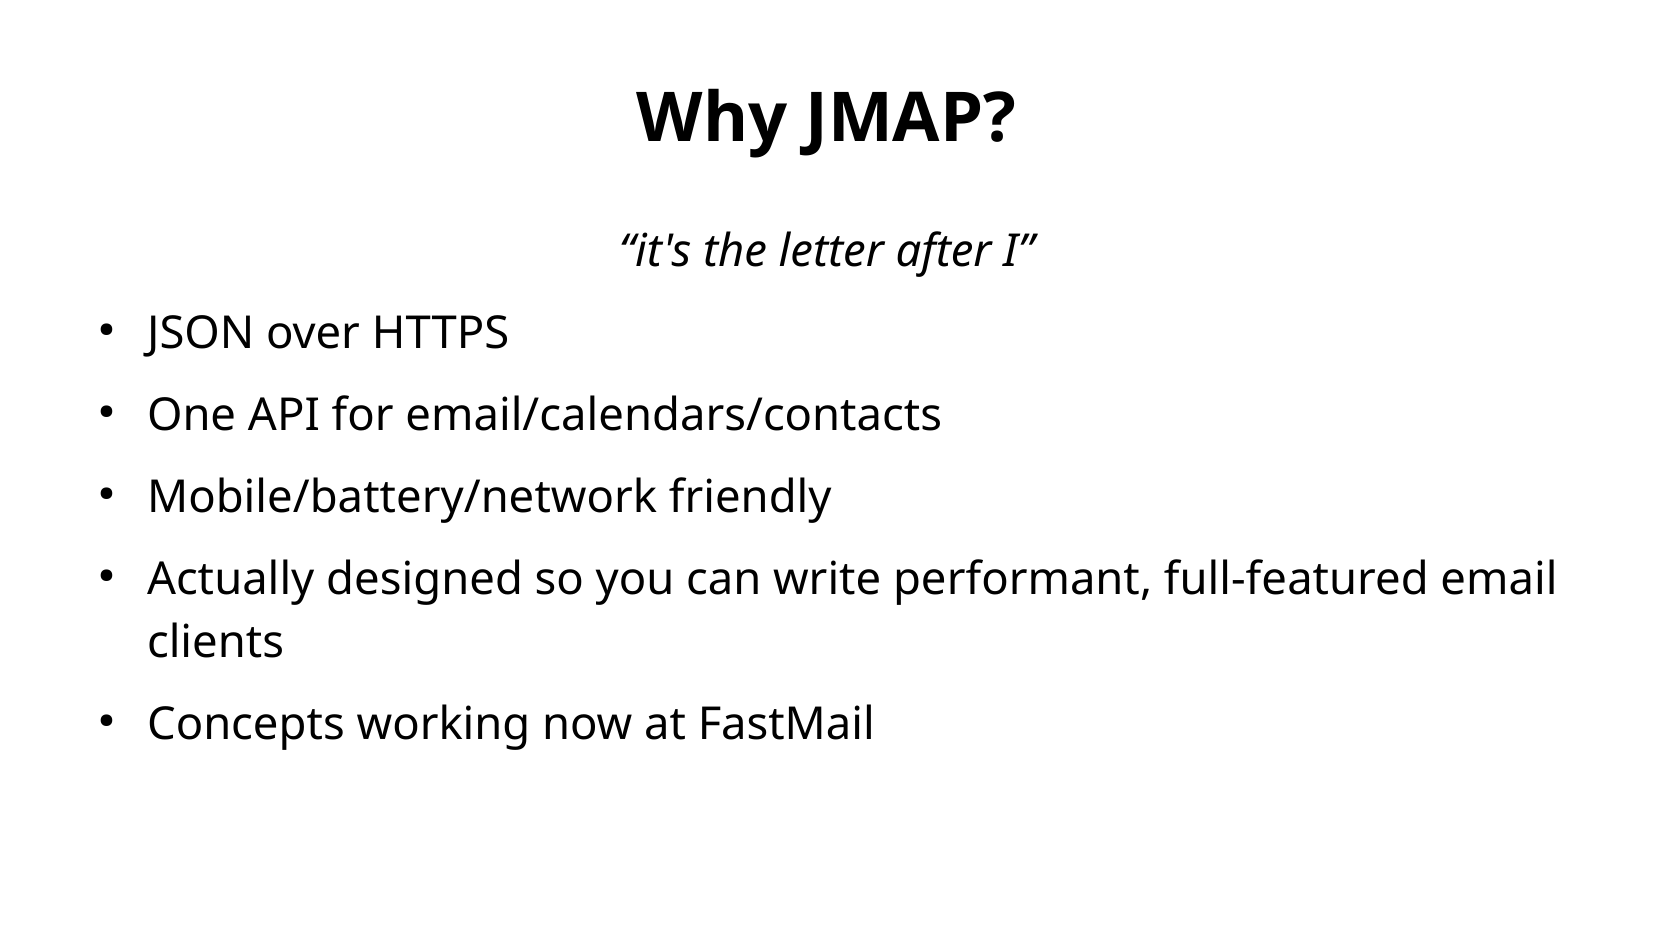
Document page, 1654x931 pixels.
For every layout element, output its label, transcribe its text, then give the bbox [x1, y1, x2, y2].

title Why JMAP? [82, 37, 1571, 193]
list “it's the letter after I” JSON over HTTPS One API for email/calendars/contacts Mobile/battery/network friendly Actually designed so you can write performant, full-featured email clients Concepts working now at FastMail [82, 217, 1571, 758]
